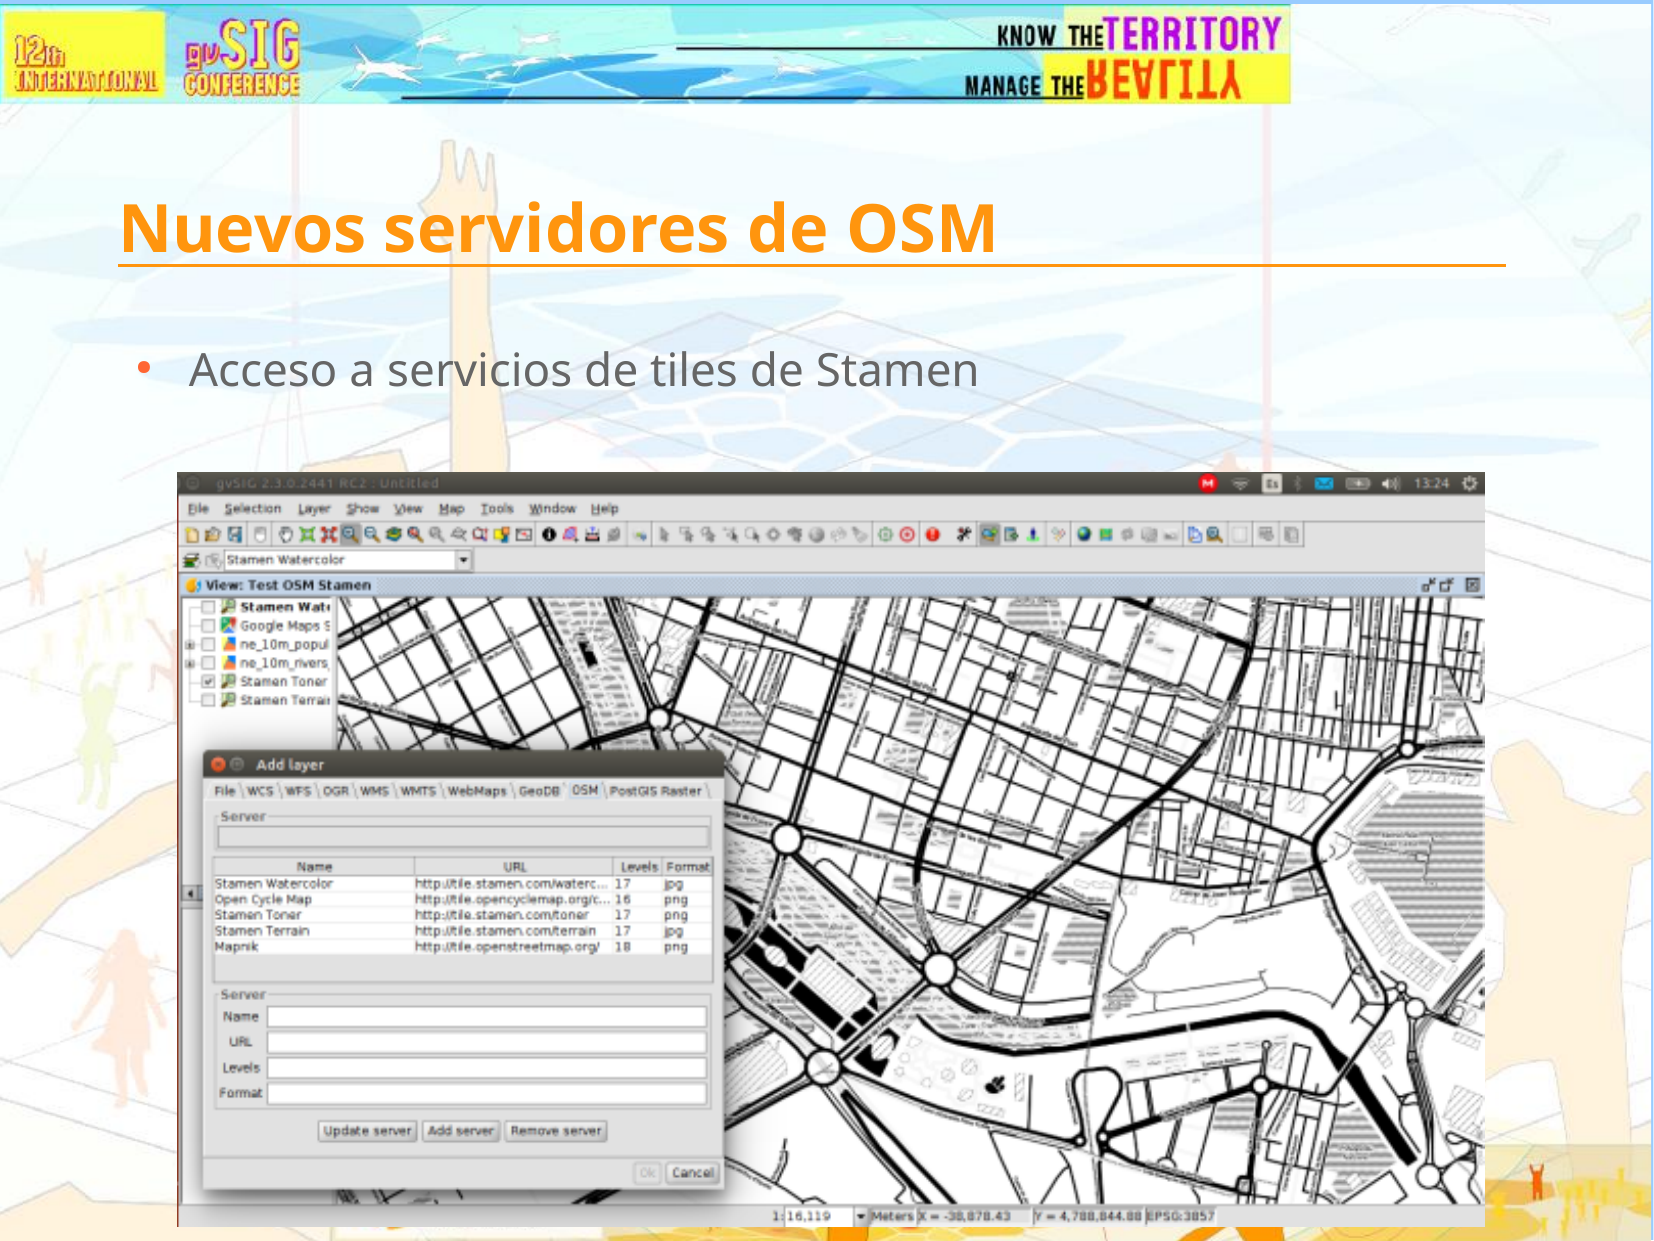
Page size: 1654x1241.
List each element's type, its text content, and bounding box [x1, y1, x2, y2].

picture [0, 4, 1652, 1241]
list Acceso a servicios de tiles de Stamen [118, 259, 1506, 264]
title Nuevos servidores de OSM [118, 177, 1607, 276]
list Acceso a servicios de tiles de Stamen [118, 267, 1506, 1050]
